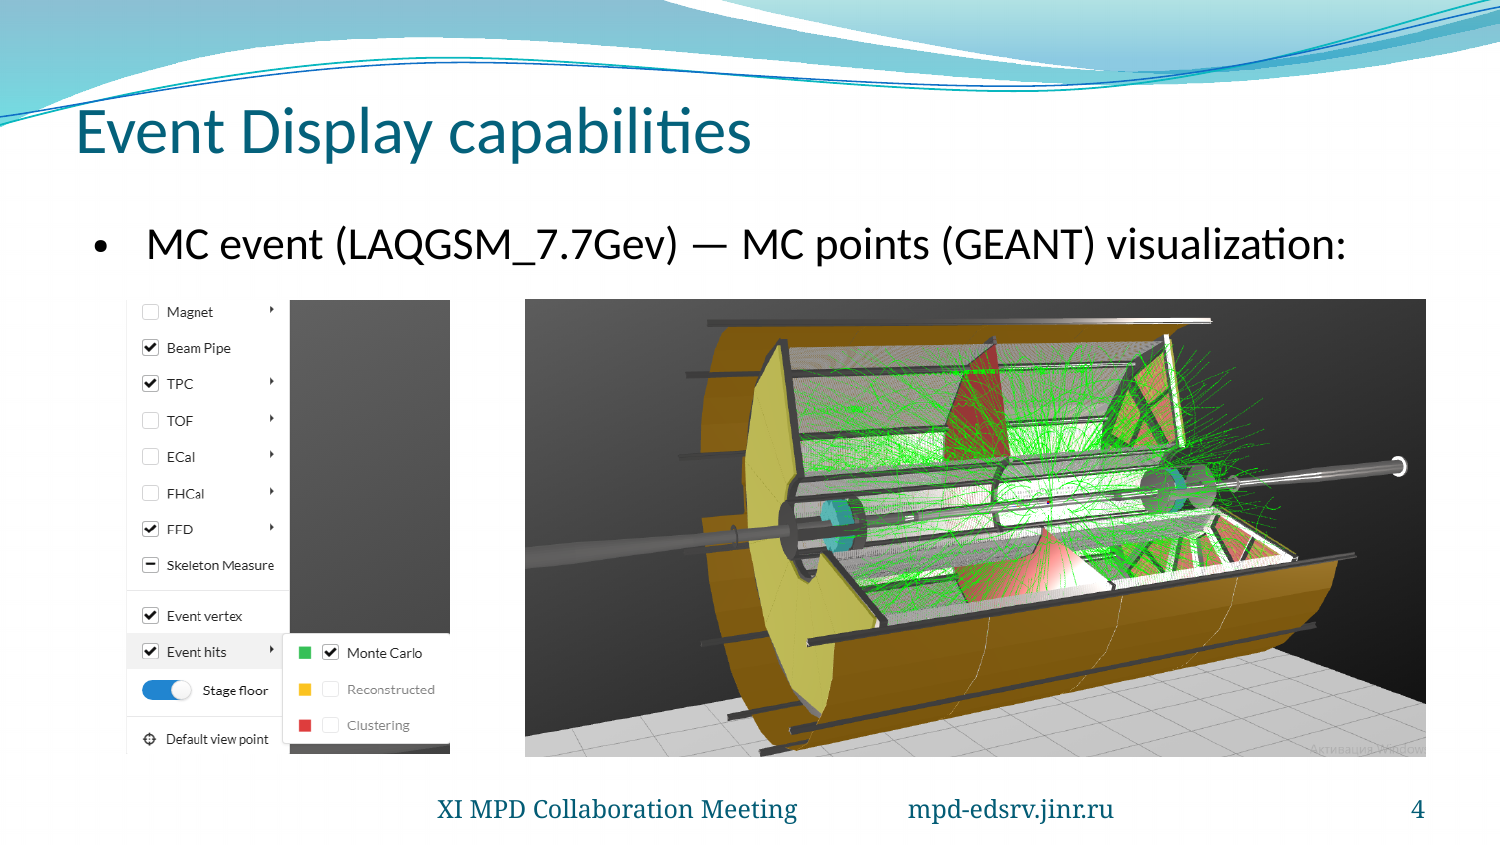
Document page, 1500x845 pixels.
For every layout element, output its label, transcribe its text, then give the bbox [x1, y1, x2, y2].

list MC event (LAQGSM_7.7Gev) — MC points (GEANT) visualization: [75, 225, 1426, 287]
picture [126, 300, 451, 754]
title Event Display capabilities [75, 86, 1425, 188]
picture [525, 299, 1426, 757]
